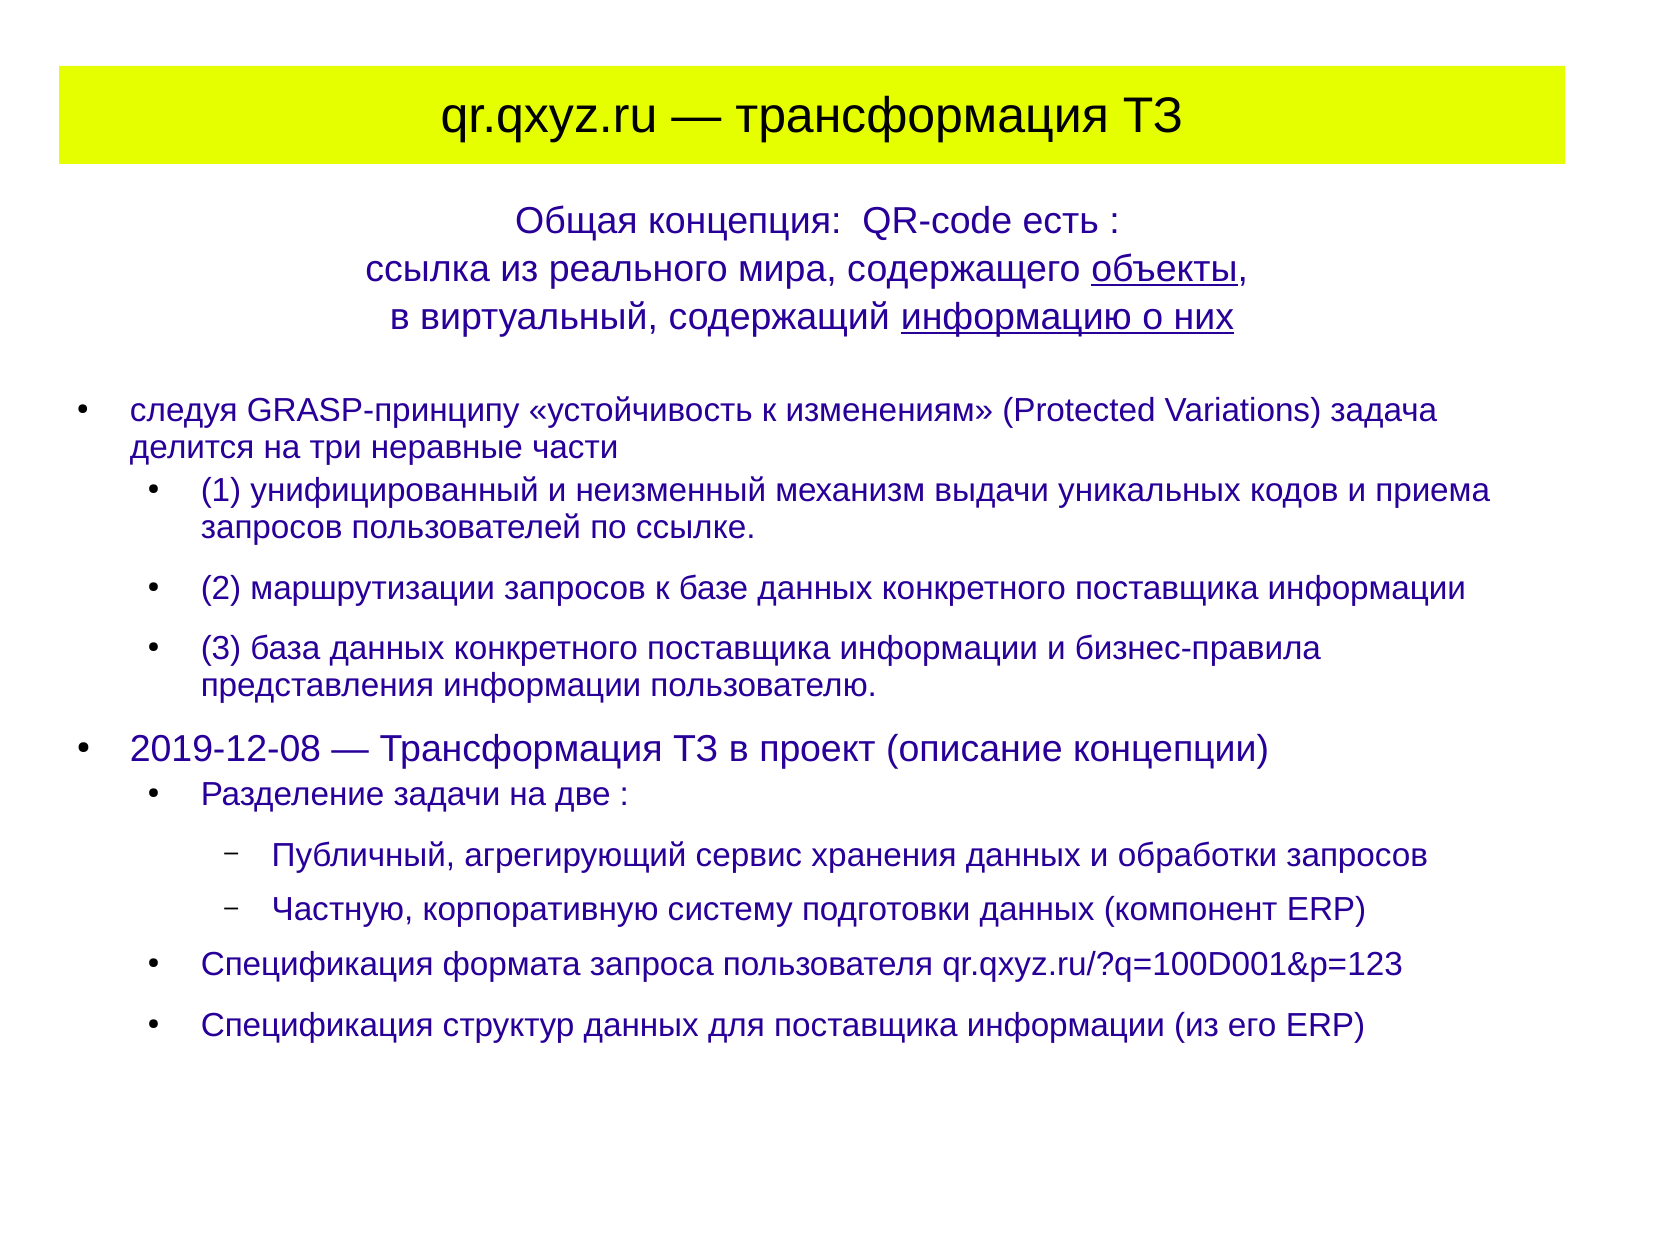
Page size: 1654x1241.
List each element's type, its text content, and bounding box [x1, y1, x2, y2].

list Общая концепция: QR-code есть : ссылка из реального мира, содержащего объекты, в виртуальный, содержащий информацию о них следуя GRASP-принципу «устойчивость к изменениям» (Protected Variations) задача делится на три неравные части (1) унифицированный и неизменный механизм выдачи уникальных кодов и приема запросов пользователей по ссылке. (2) маршрутизации запросов к базе данных конкретного поставщика информации (3) база данных конкретного поставщика информации и бизнес-правила представления информации пользователю. 2019-12-08 — Трансформация ТЗ в проект (описание концепции) Разделение задачи на две : Публичный, агрегирующий сервис хранения данных и обработки запросов Частную, корпоративную систему подготовки данных (компонент ERP) Спецификация формата запроса пользователя qr.qxyz.ru/?q=100D001&p=123 Спецификация структур данных для поставщика информации (из его ERP) [59, 195, 1565, 1211]
title qr.qxyz.ru — трансформация ТЗ [59, 65, 1566, 164]
